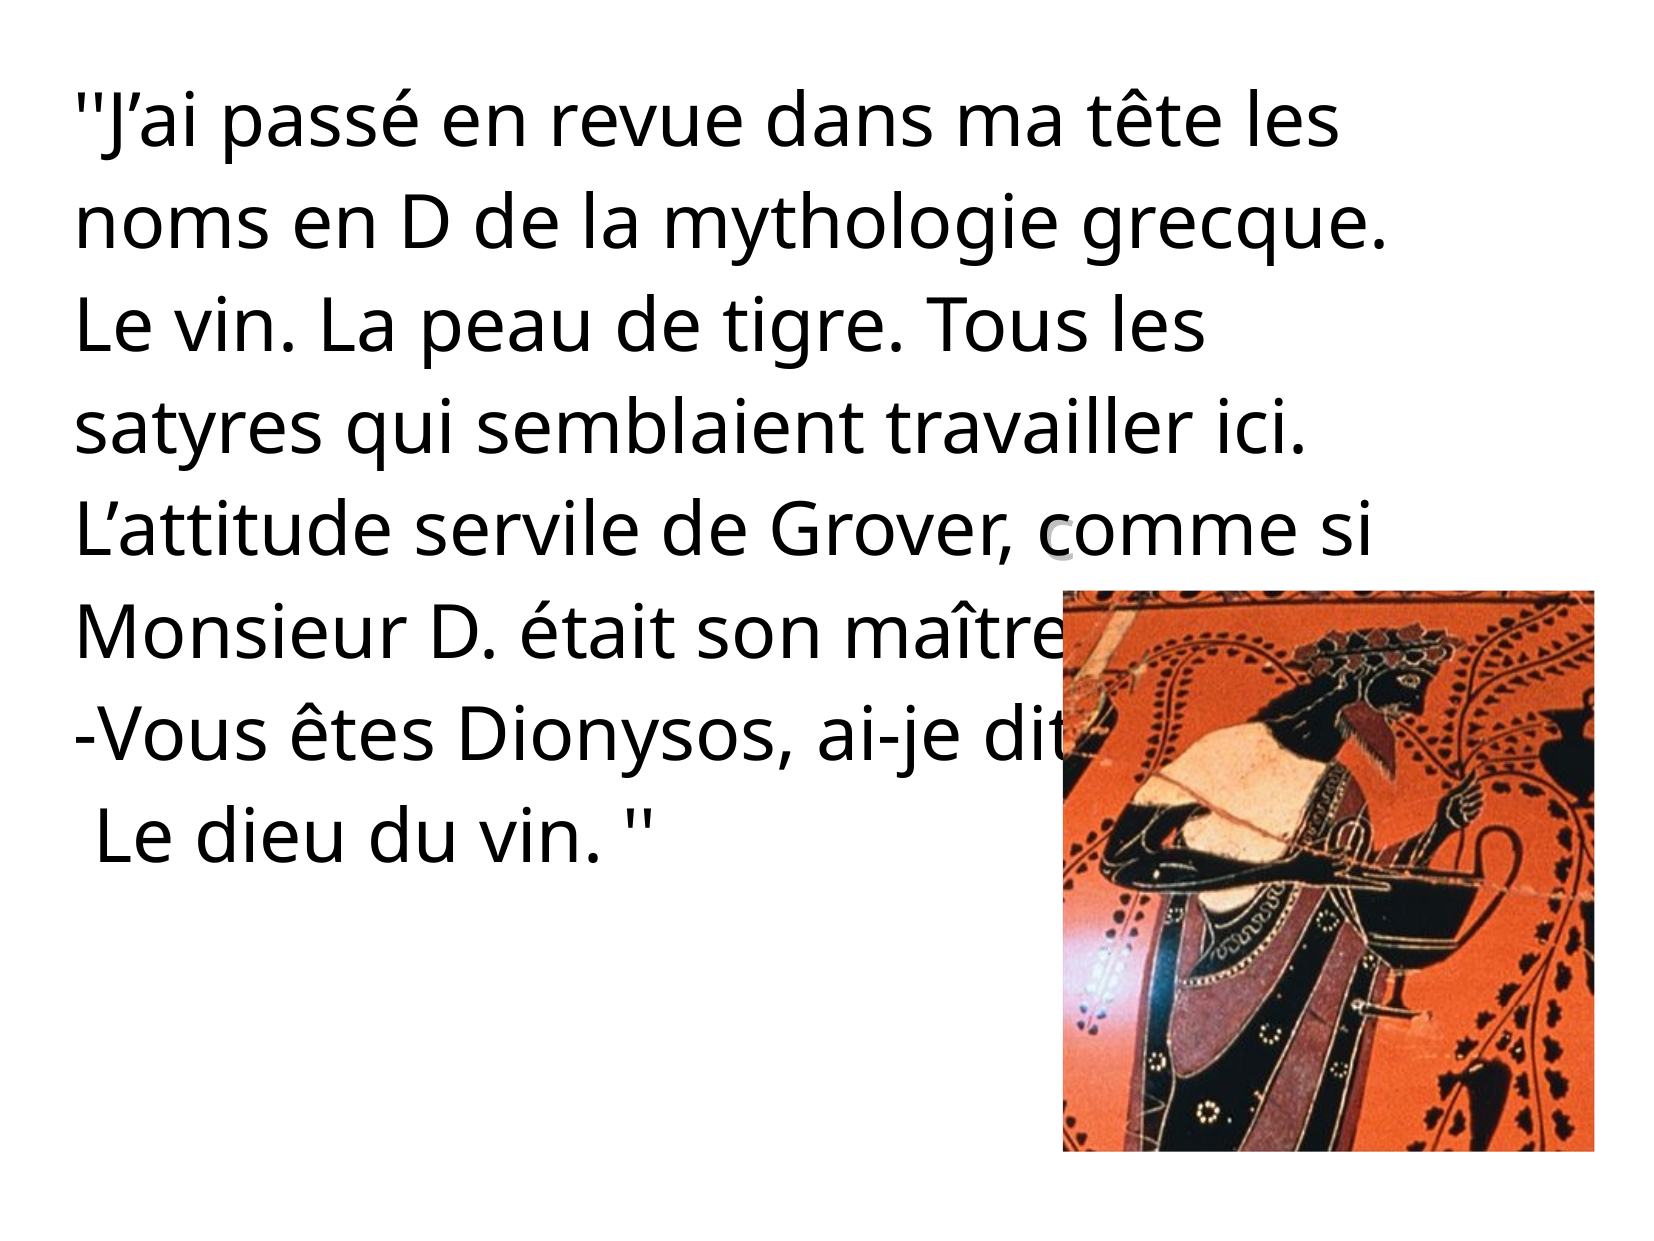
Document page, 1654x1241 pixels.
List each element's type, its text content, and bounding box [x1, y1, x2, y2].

text_box ''J’ai passé en revue dans ma tête les noms en D de la mythologie grecque. Le vin. La peau de tigre. Tous les satyres qui semblaient travailler ici. L’attitude servile de Grover, comme si Monsieur D. était son maître. -Vous êtes Dionysos, ai-je dit. Le dieu du vin. '' [59, 59, 1477, 820]
text_box [1062, 590, 1595, 1152]
title [82, 56, 1571, 250]
